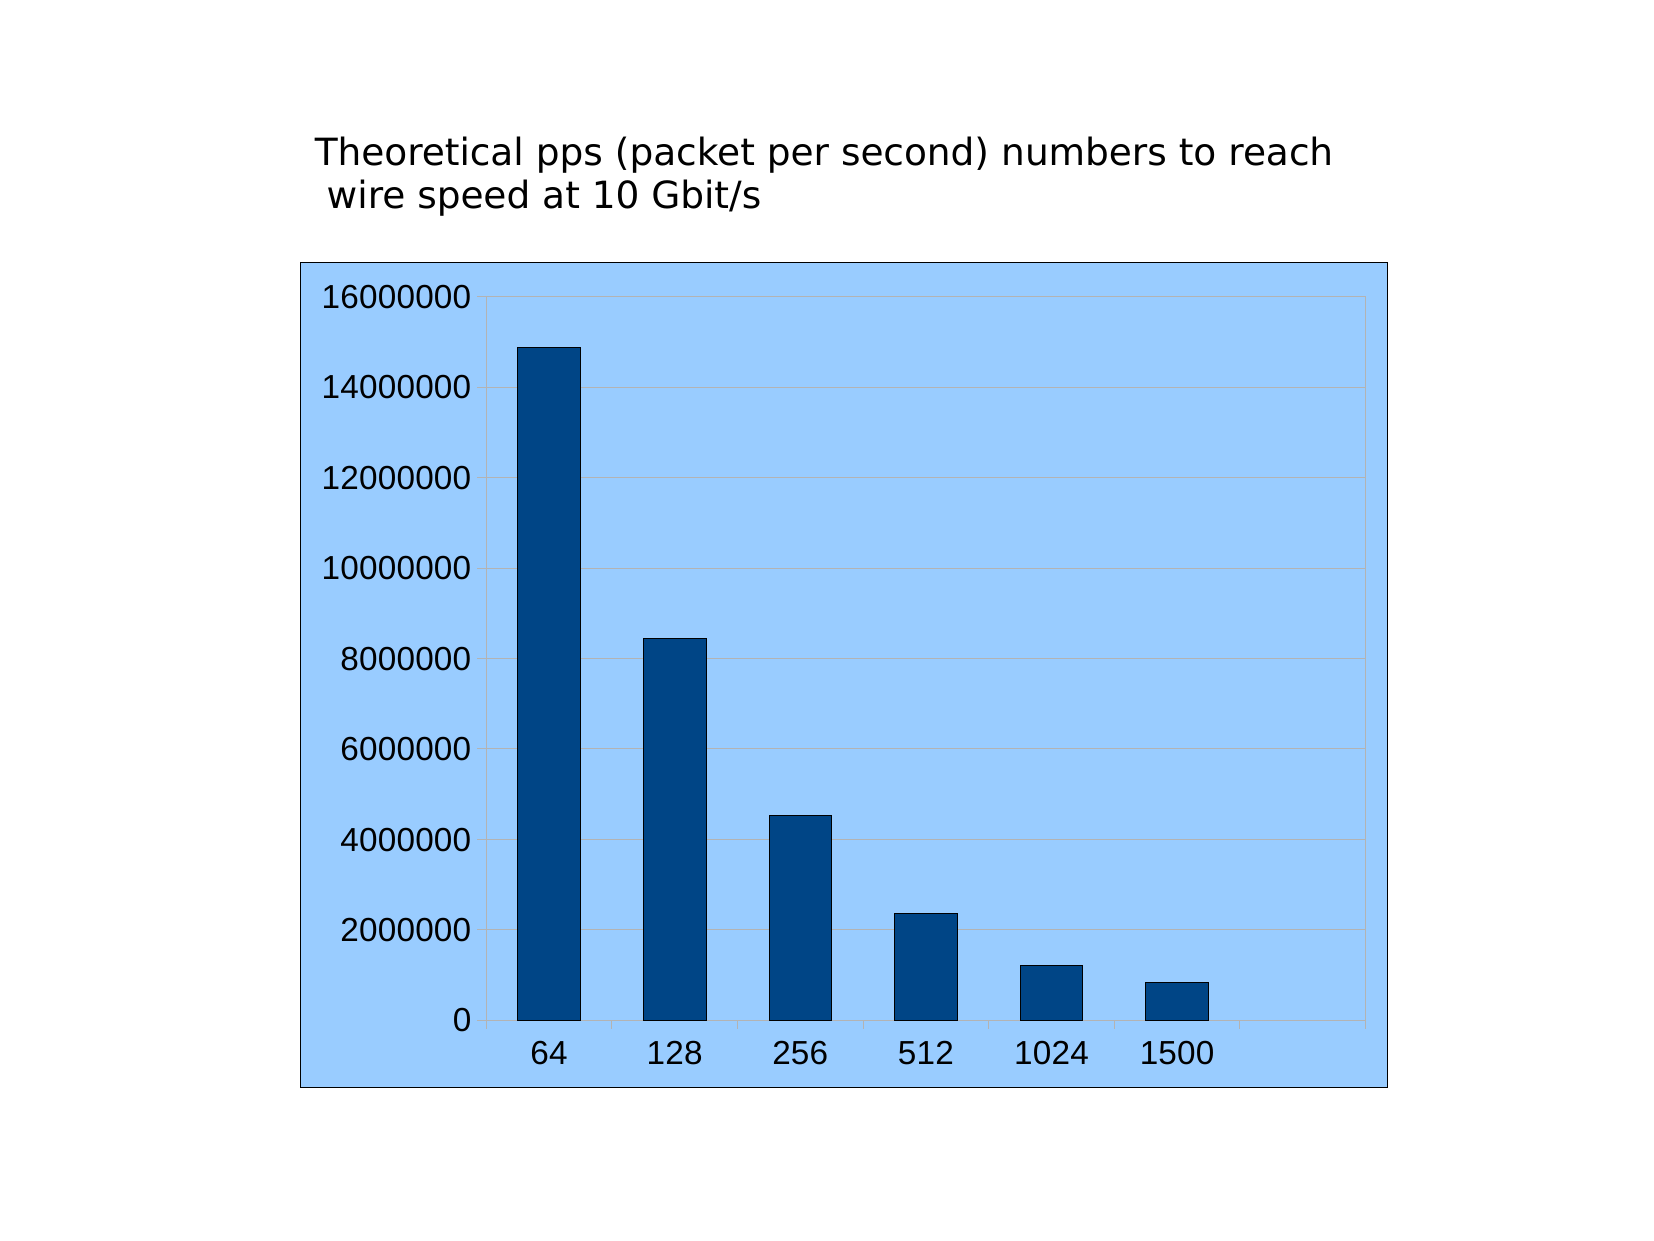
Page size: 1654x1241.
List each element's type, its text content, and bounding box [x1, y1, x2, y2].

text_box Theoretical pps (packet per second) numbers to reach wire speed at 10 Gbit/s [300, 123, 1350, 226]
chart [300, 262, 1388, 1088]
